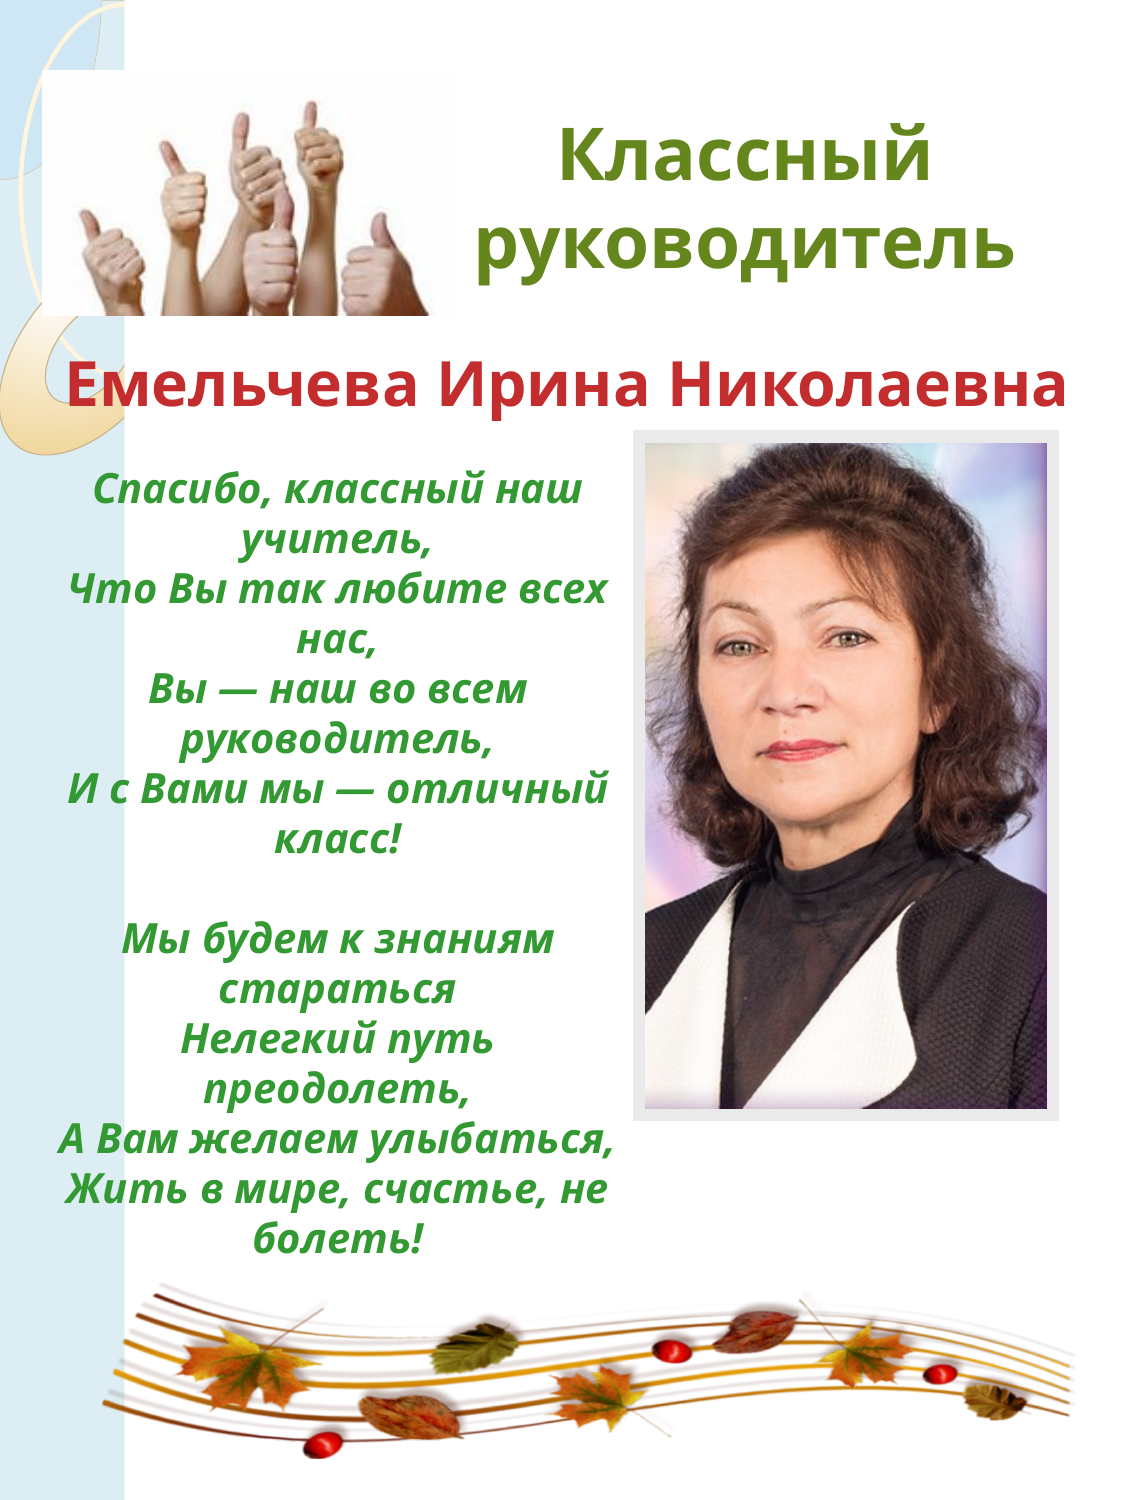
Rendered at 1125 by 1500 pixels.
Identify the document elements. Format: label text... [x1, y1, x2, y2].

text_box Емельчева Ирина Николаевна [49, 336, 1086, 427]
text_box Классный руководитель [338, 100, 1125, 291]
picture [42, 70, 457, 316]
text_box Спасибо, классный наш учитель, Что Вы так любите всех нас, Вы — наш во всем руководитель, И с Вами мы — отличный класс! Мы будем к знаниям стараться Нелегкий путь преодолеть, А Вам желаем улыбаться, Жить в мире, счастье, не болеть! [30, 454, 646, 1270]
picture [101, 1281, 1077, 1459]
picture [645, 442, 1047, 1109]
